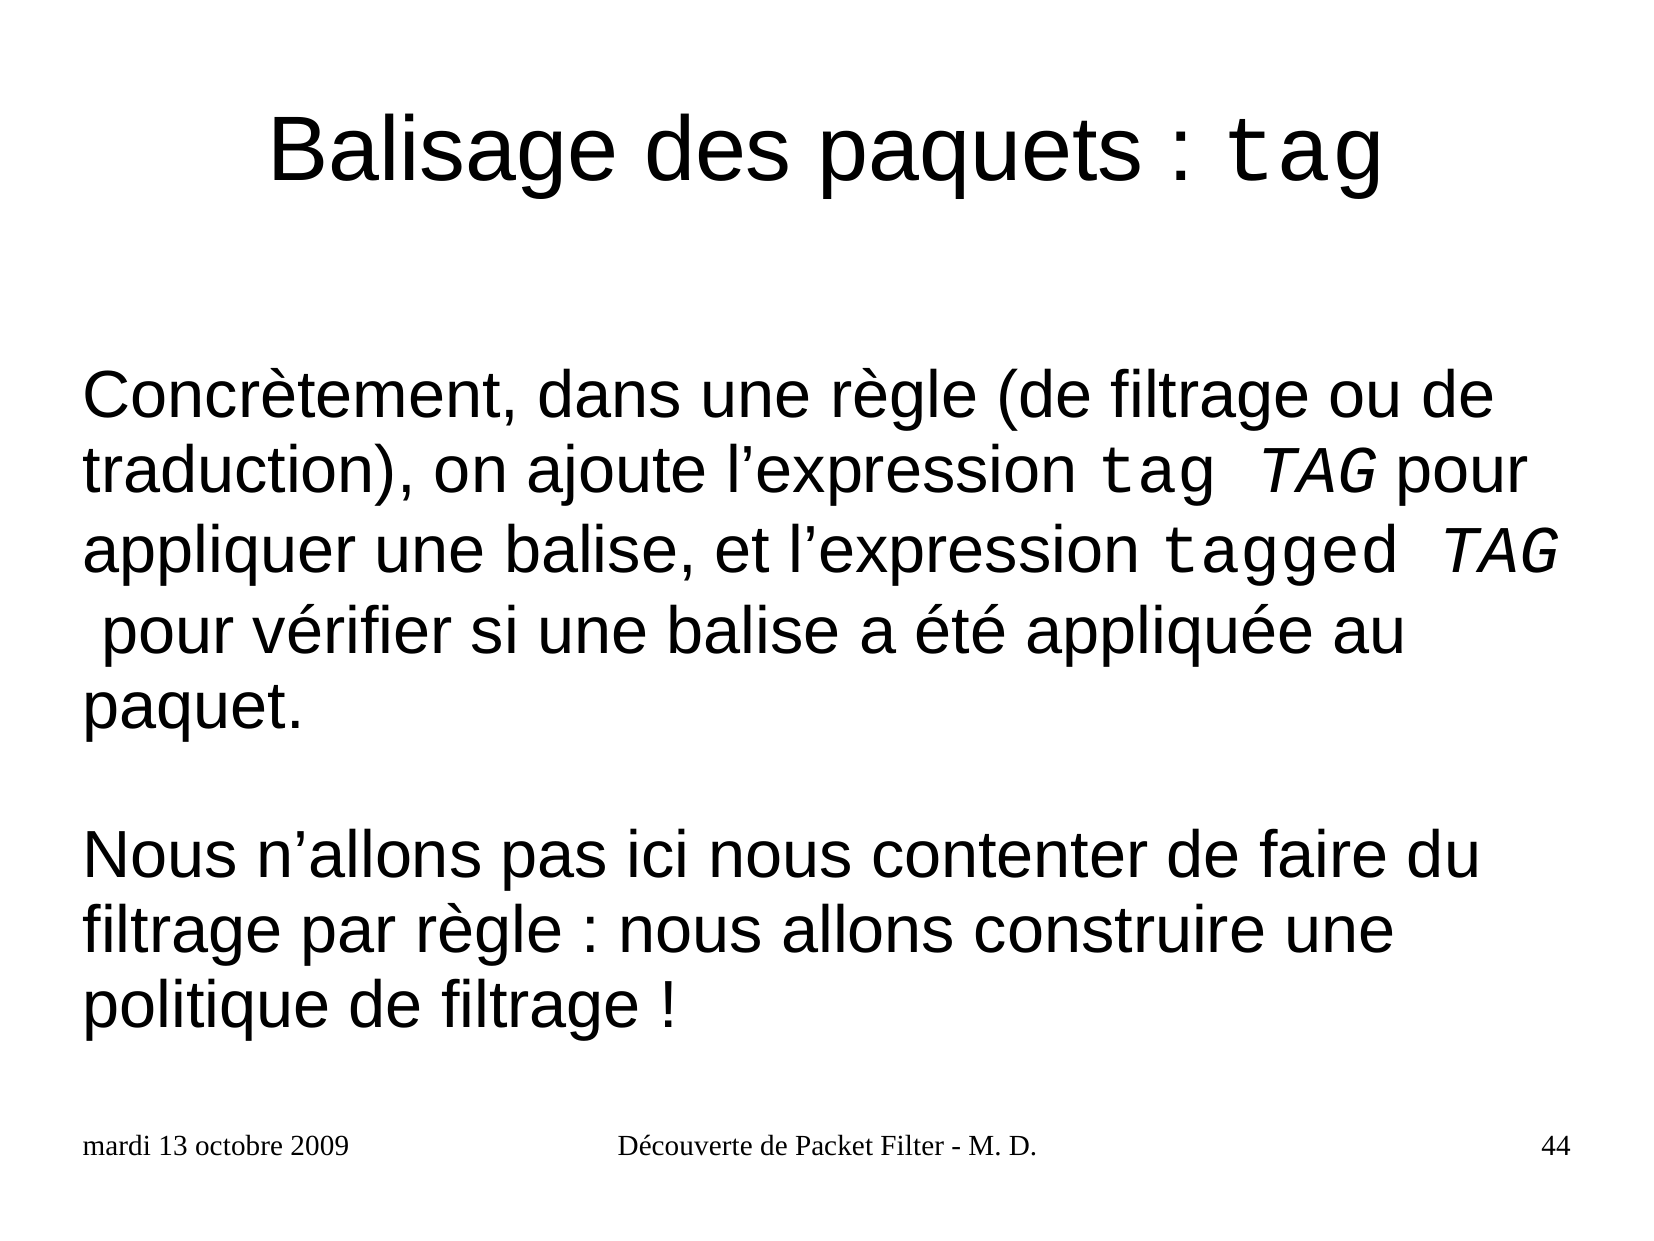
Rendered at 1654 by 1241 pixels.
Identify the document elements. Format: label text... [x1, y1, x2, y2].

title Balisage des paquets : tag [82, 56, 1571, 250]
subtitle Concrètement, dans une règle (de filtrage ou de traduction), on ajoute l’expression tag TAG pour appliquer une balise, et l’expression tagged TAG pour vérifier si une balise a été appliquée au paquet. Nous n’allons pas ici nous contenter de faire du filtrage par règle : nous allons construire une politique de filtrage ! [82, 297, 1571, 1102]
